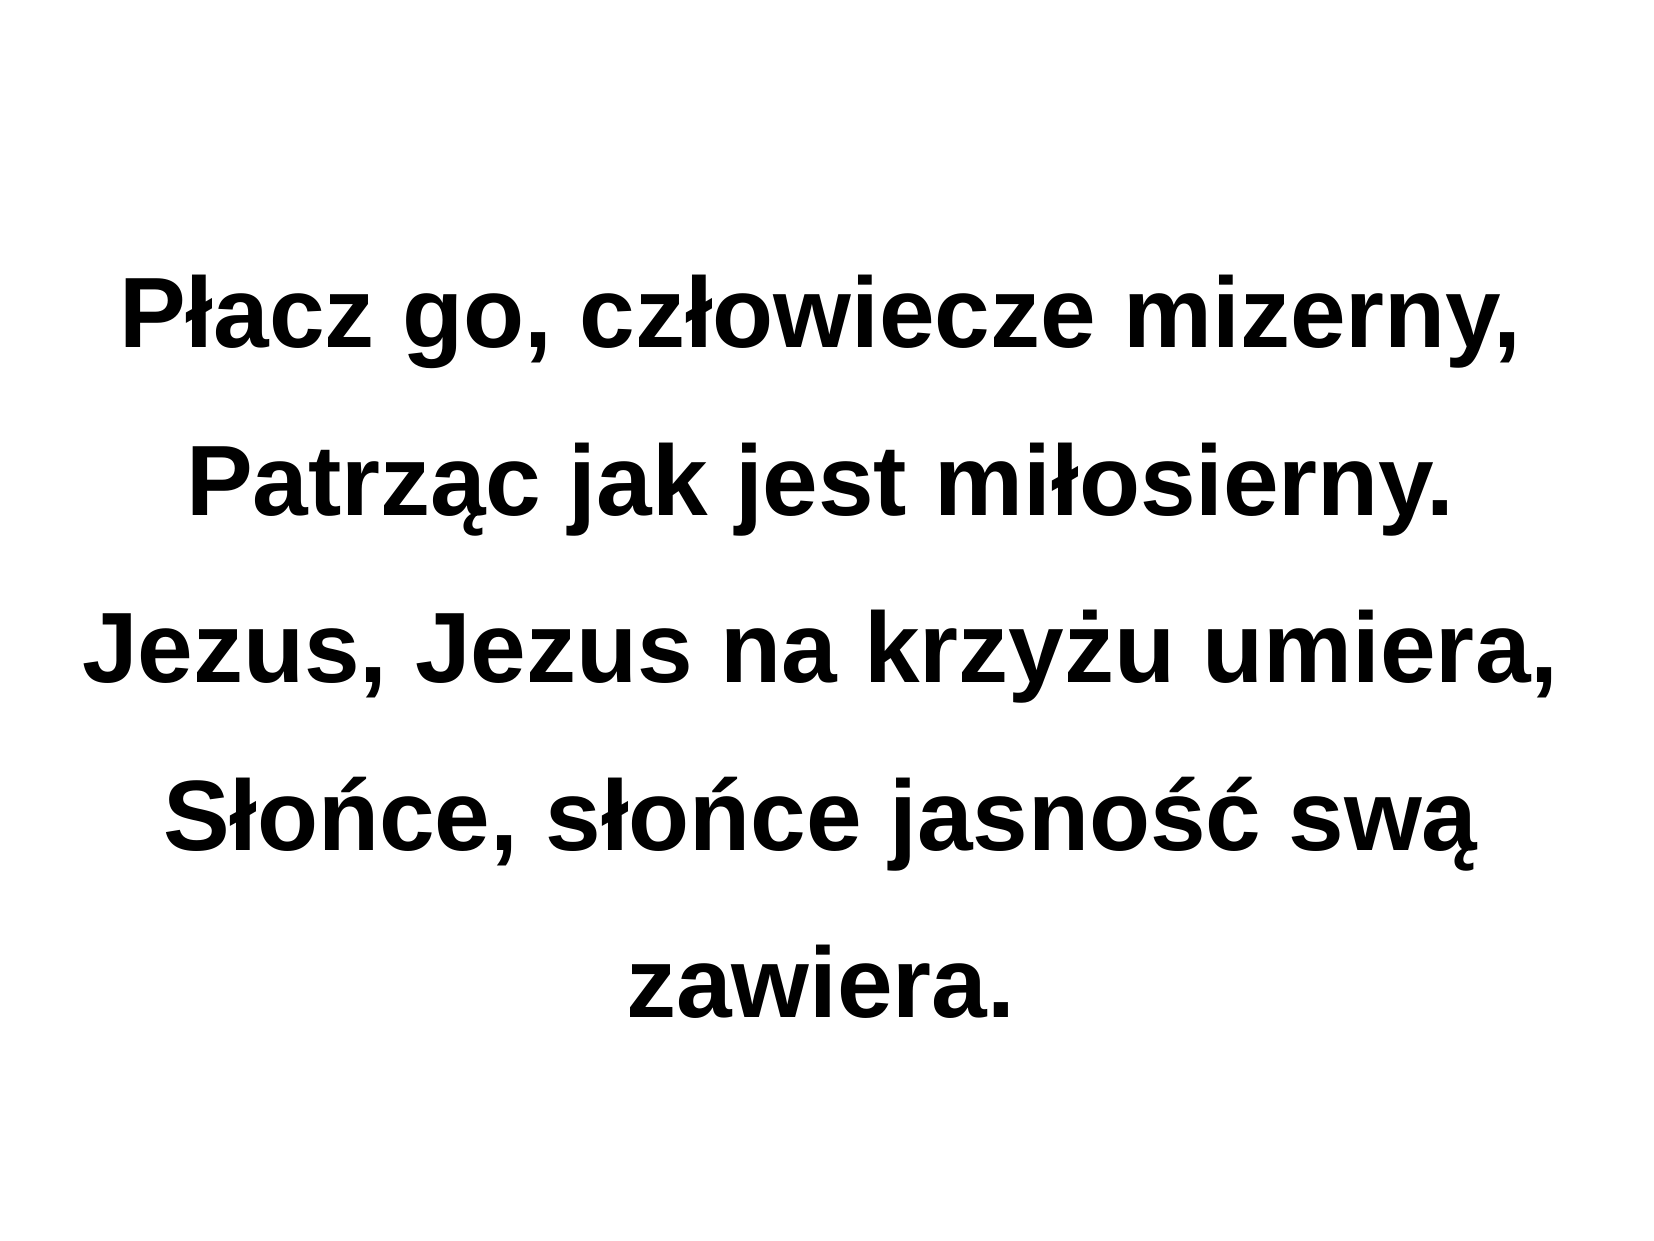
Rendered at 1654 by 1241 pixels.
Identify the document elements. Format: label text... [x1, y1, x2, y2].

subtitle Płacz go, człowiecze mizerny, Patrząc jak jest miłosierny. Jezus, Jezus na krzyżu umiera, Słońce, słońce jasność swą zawiera. [0, 0, 1642, 1241]
